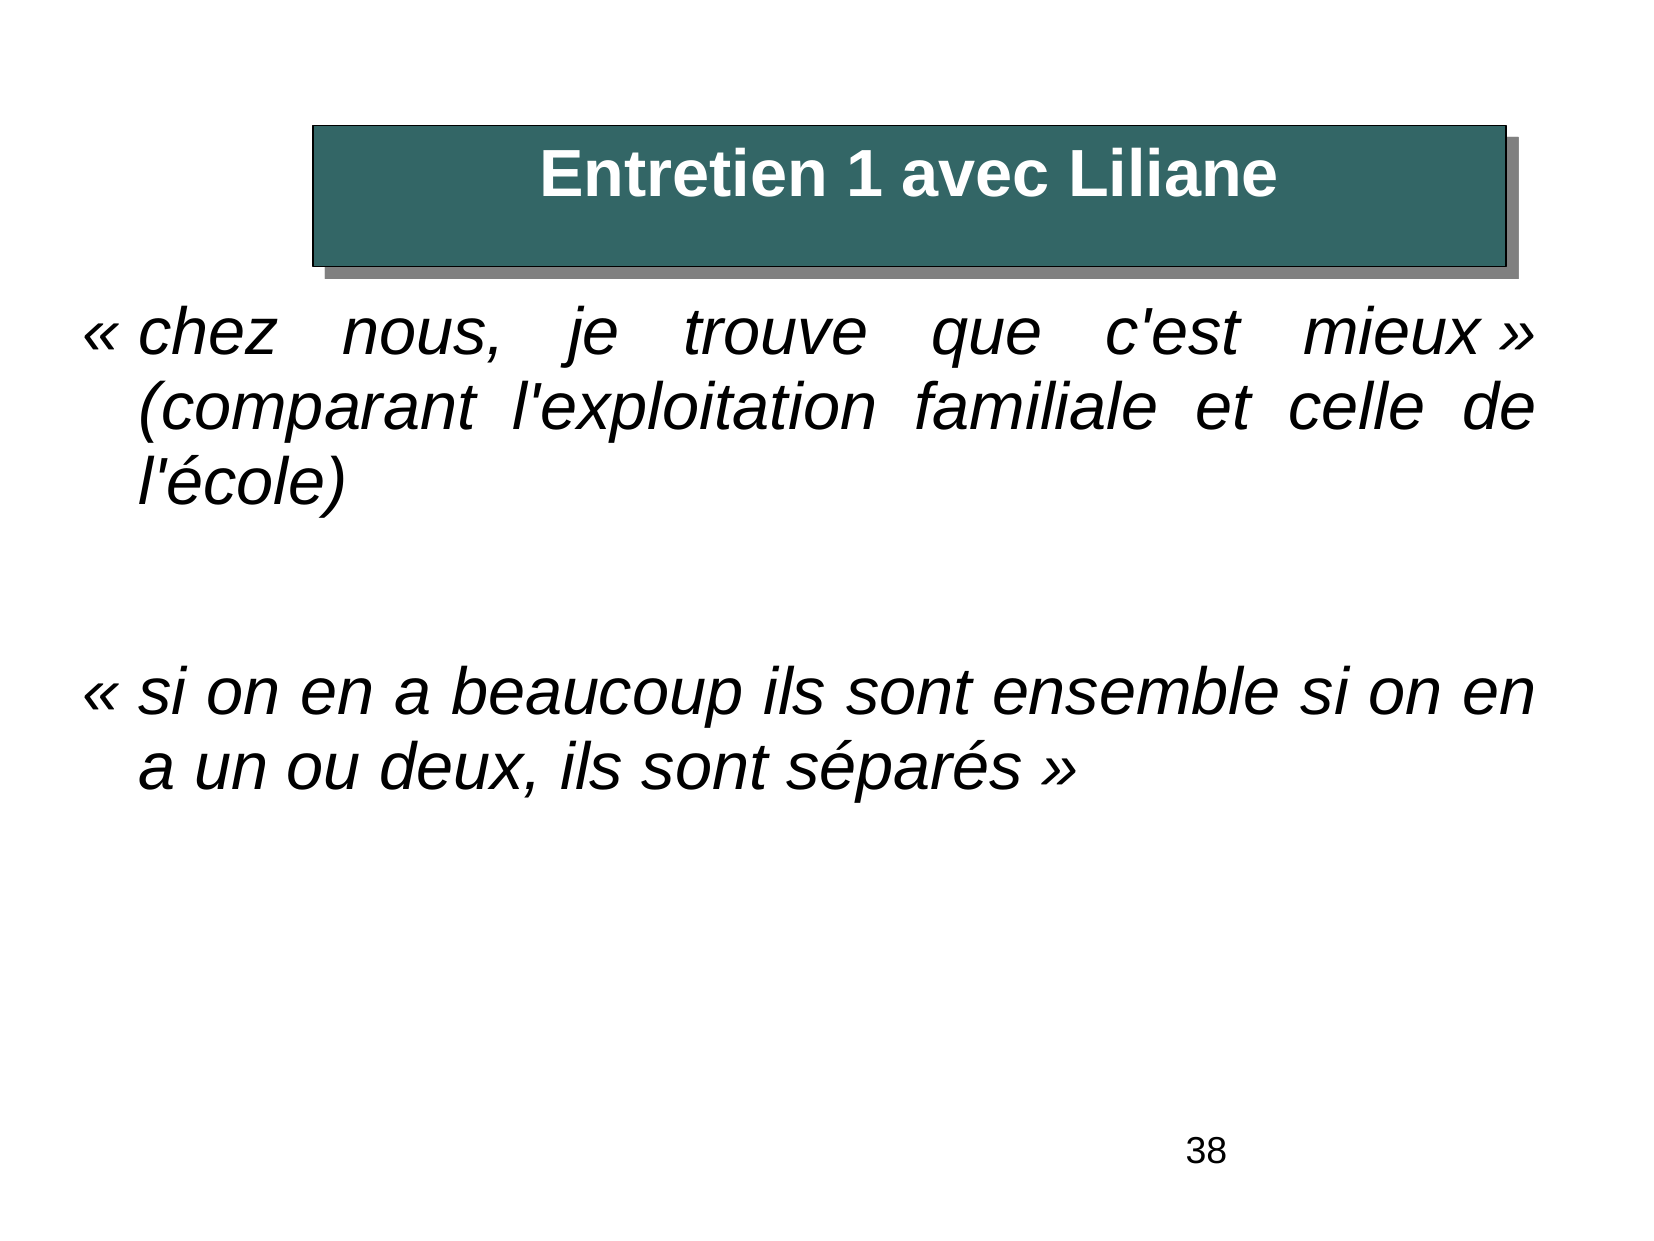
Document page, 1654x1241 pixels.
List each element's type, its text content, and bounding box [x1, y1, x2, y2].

list « chez nous, je trouve que c'est mieux » (comparant l'exploitation familiale et celle de l'école) « si on en a beaucoup ils sont ensemble si on en a un ou deux, ils sont séparés » [82, 290, 1538, 1010]
text_box Entretien 1 avec Liliane [313, 125, 1506, 267]
